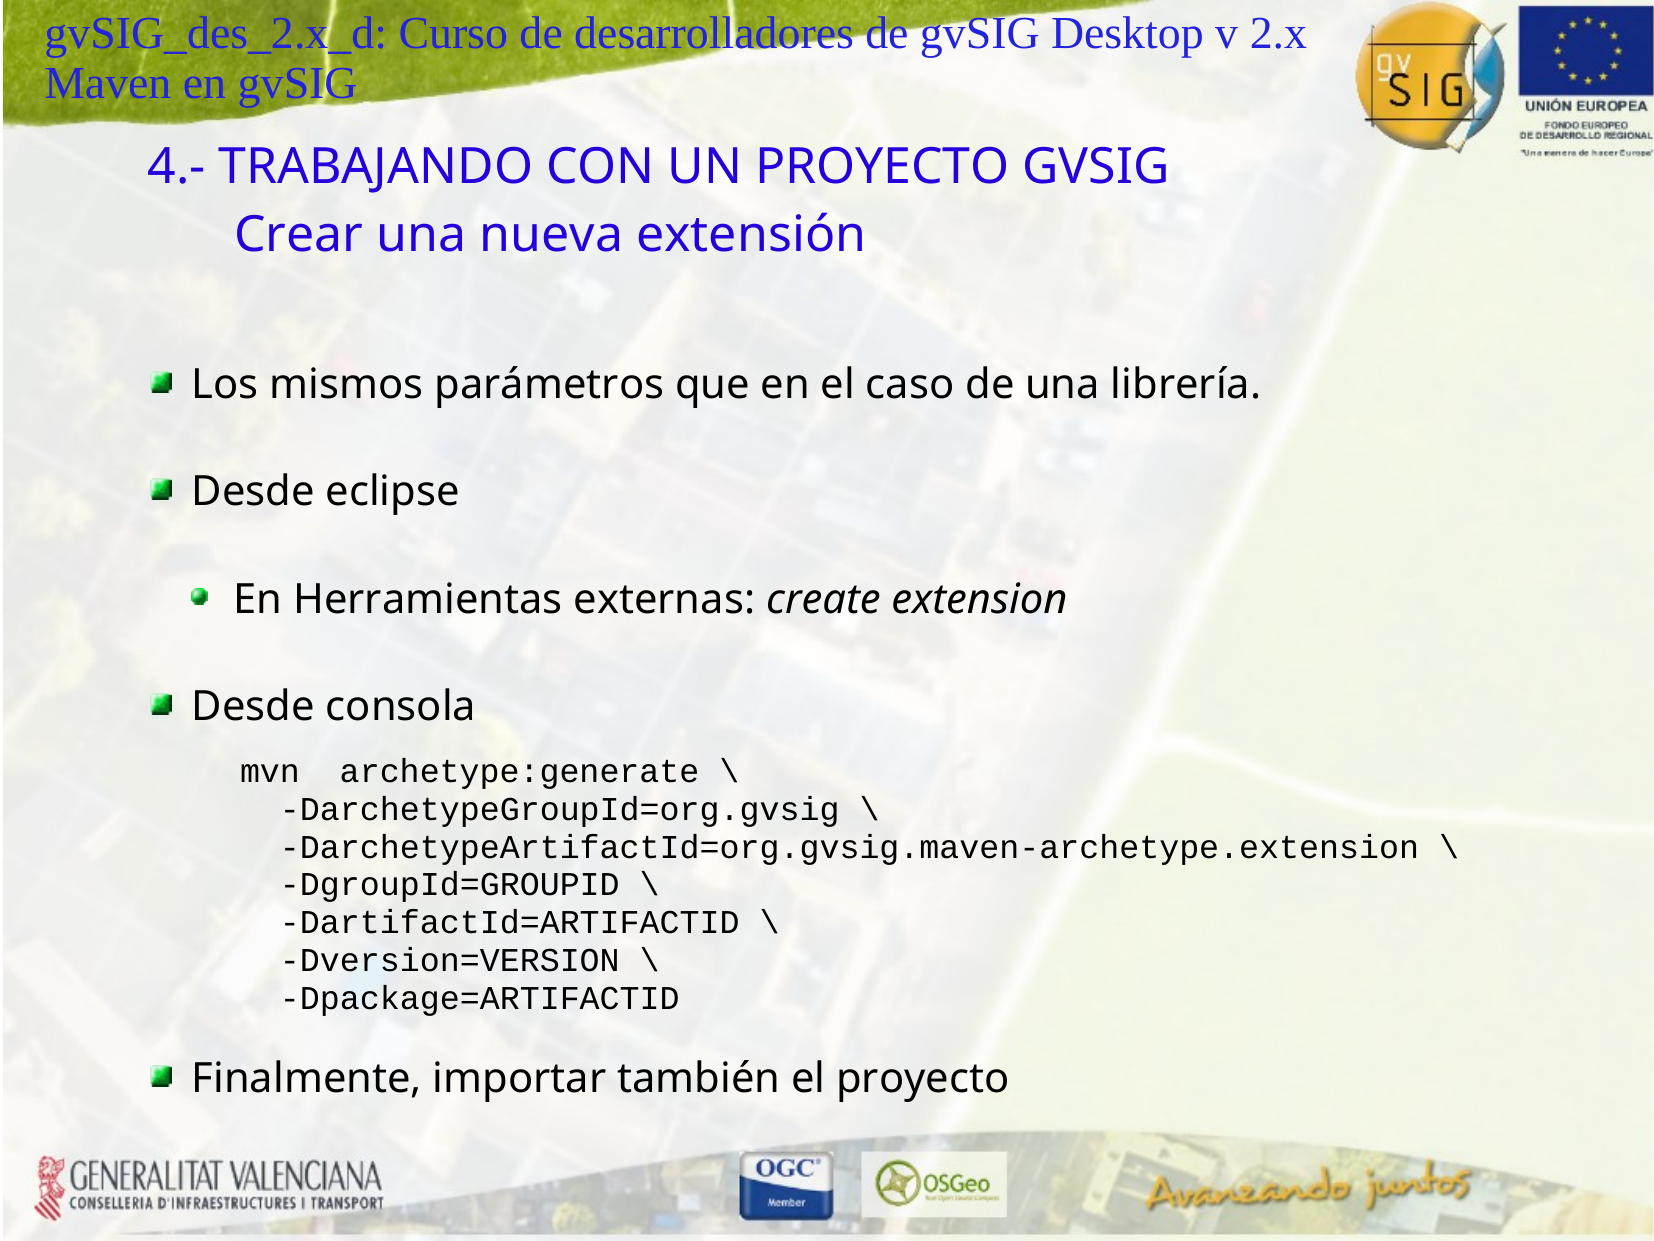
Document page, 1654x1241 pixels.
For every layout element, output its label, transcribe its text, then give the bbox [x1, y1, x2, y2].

picture [2, 0, 1654, 1241]
title 4.- TRABAJANDO CON UN PROYECTO GVSIG Crear una nueva extensión [147, 124, 1595, 272]
text_box Los mismos parámetros que en el caso de una librería. Desde eclipse En Herramientas externas: create extension Desde consola mvn archetype:generate \ -DarchetypeGroupId=org.gvsig \ -DarchetypeArtifactId=org.gvsig.maven-archetype.extension \ -DgroupId=GROUPID \ -DartifactId=ARTIFACTID \ -Dversion=VERSION \ -Dpackage=ARTIFACTID Finalmente, importar también el proyecto [147, 324, 1505, 1123]
